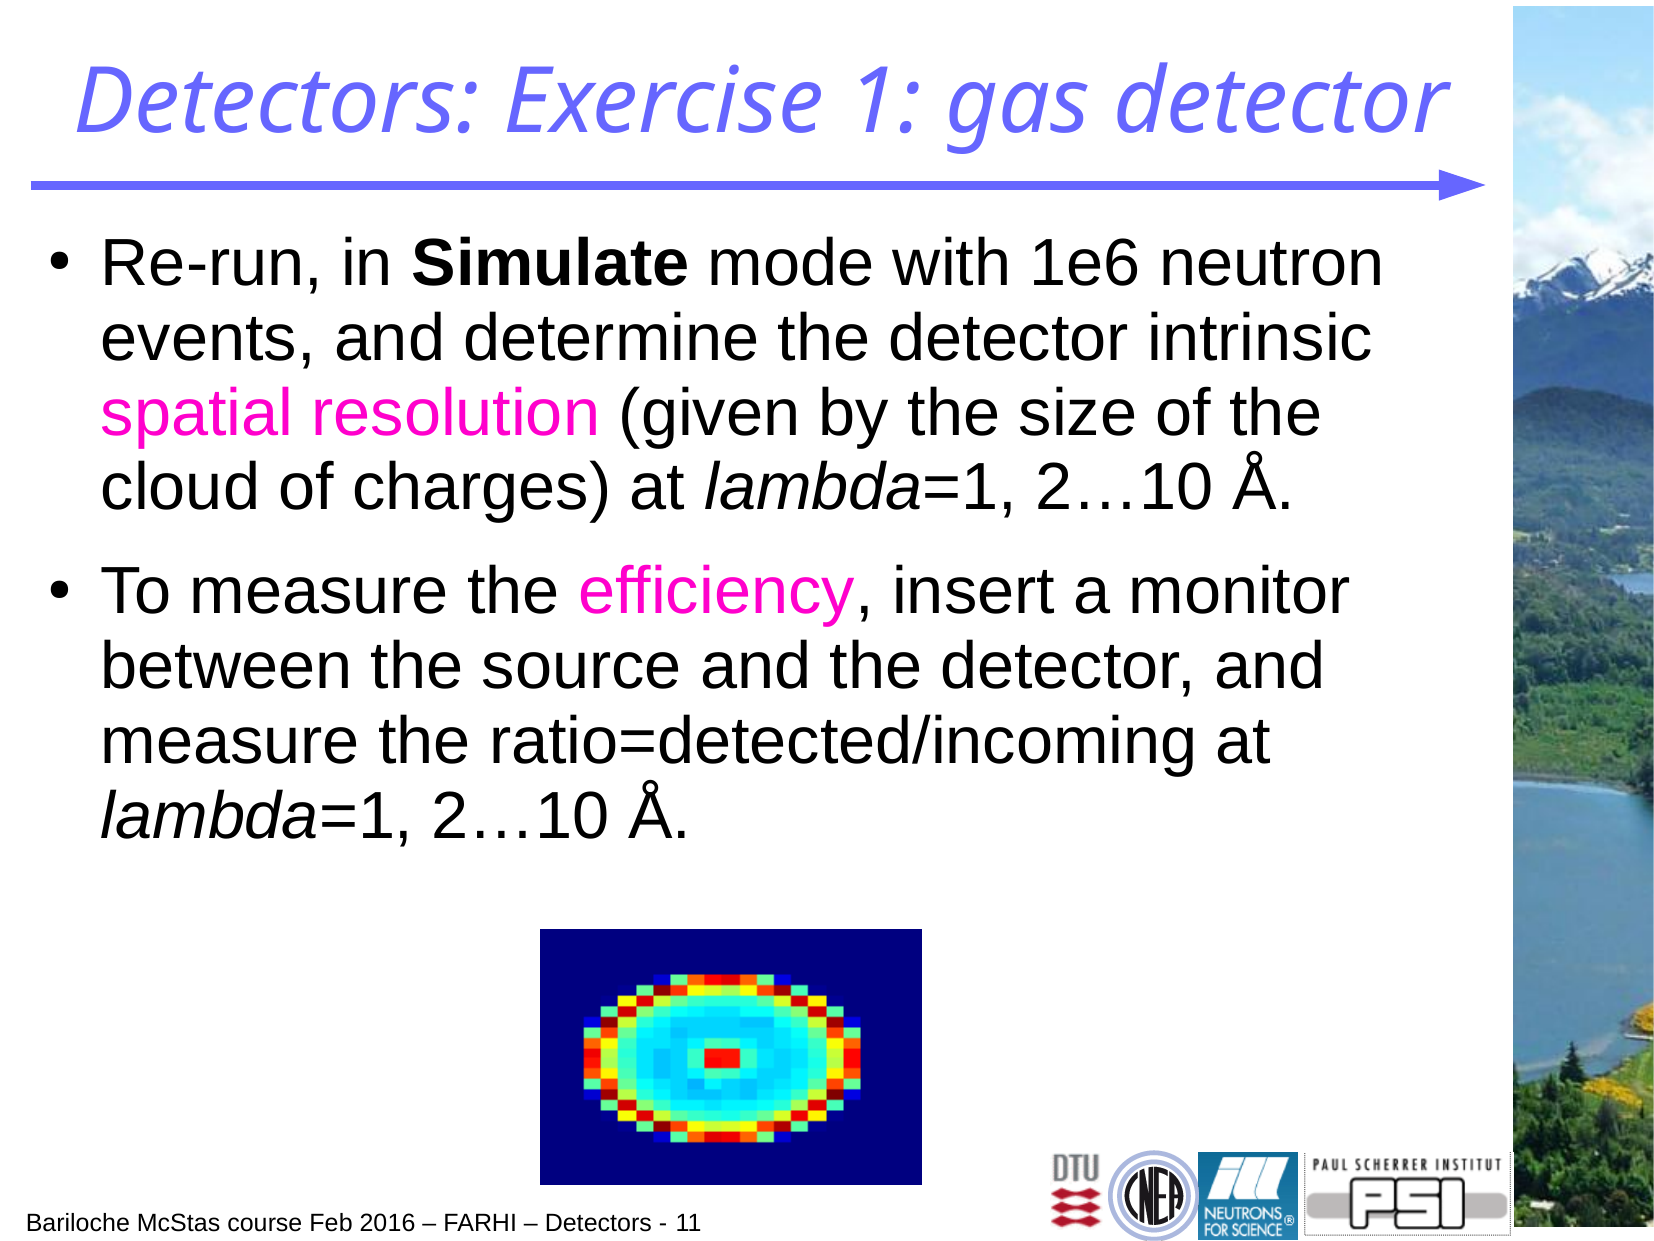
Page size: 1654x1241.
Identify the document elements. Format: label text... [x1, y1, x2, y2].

title Detectors: Exercise 1: gas detector [17, 31, 1506, 163]
picture [540, 929, 922, 1186]
picture [1050, 1152, 1103, 1230]
picture [1108, 6, 1654, 1241]
list Re-run, in Simulate mode with 1e6 neutron events, and determine the detector intrinsic spatial resolution (given by the size of the cloud of charges) at lambda=1, 2…10 Å. To measure the efficiency, insert a monitor between the source and the detector, and measure the ratio=detected/incoming at lambda=1, 2…10 Å. [30, 225, 1501, 1141]
